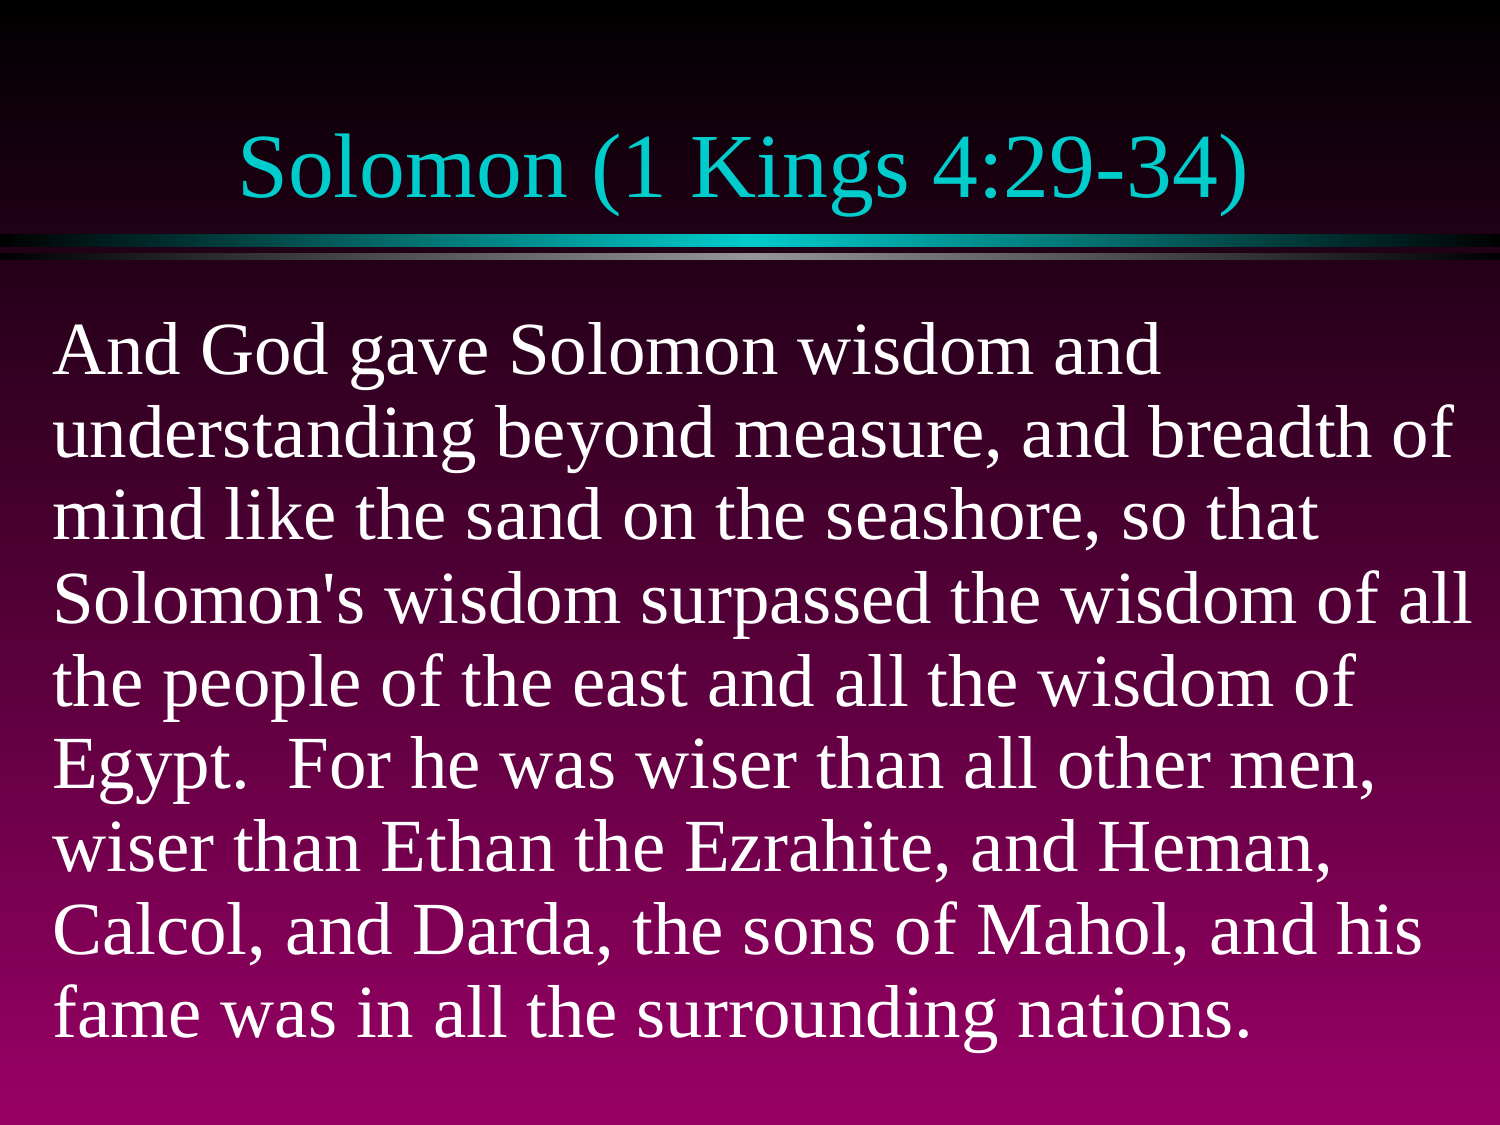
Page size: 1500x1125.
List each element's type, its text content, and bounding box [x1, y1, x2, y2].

text_box And God gave Solomon wisdom and understanding beyond measure, and breadth of mind like the sand on the seashore, so that Solomon's wisdom surpassed the wisdom of all the people of the east and all the wisdom of Egypt. For he was wiser than all other men, wiser than Ethan the Ezrahite, and Heman, Calcol, and Darda, the sons of Mahol, and his fame was in all the surrounding nations. [37, 299, 1500, 1125]
title Solomon (1 Kings 4:29-34) [99, 37, 1388, 225]
